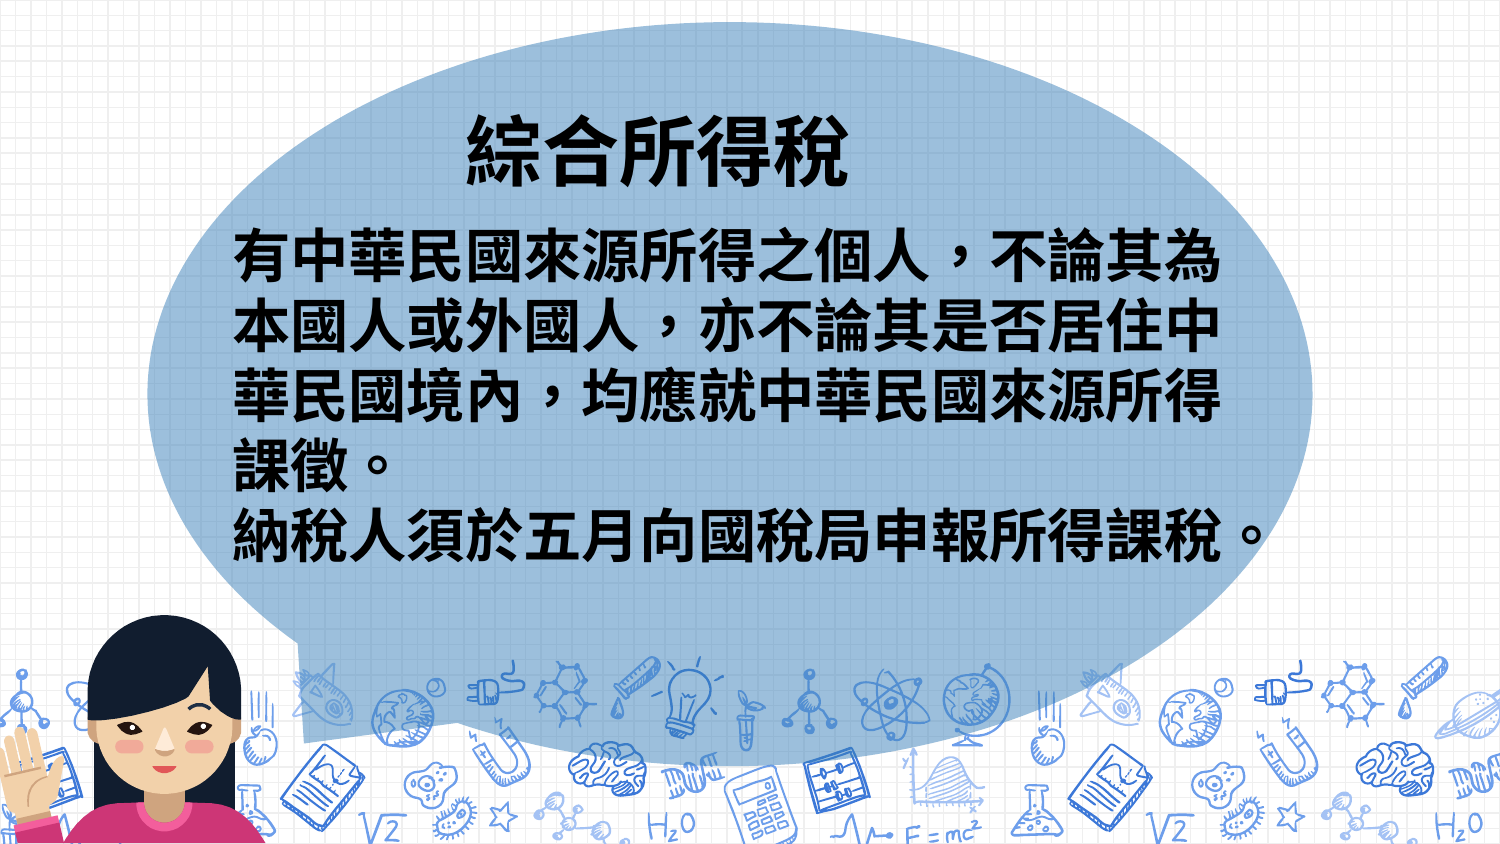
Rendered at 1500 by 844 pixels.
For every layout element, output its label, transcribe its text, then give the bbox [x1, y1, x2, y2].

text_box [1246, 530, 1257, 540]
text_box [0, 615, 266, 844]
text_box [229, 22, 1231, 204]
title 綜合所得稅 [450, 88, 946, 204]
text_box [147, 217, 1313, 767]
subtitle 有中華民國來源所得之個人，不論其為本國人或外國人，亦不論其是否居住中華民國境內，均應就中華民國來源所得課徵。 納稅人須於五月向國稅局申報所得課稅。 [217, 204, 1244, 558]
